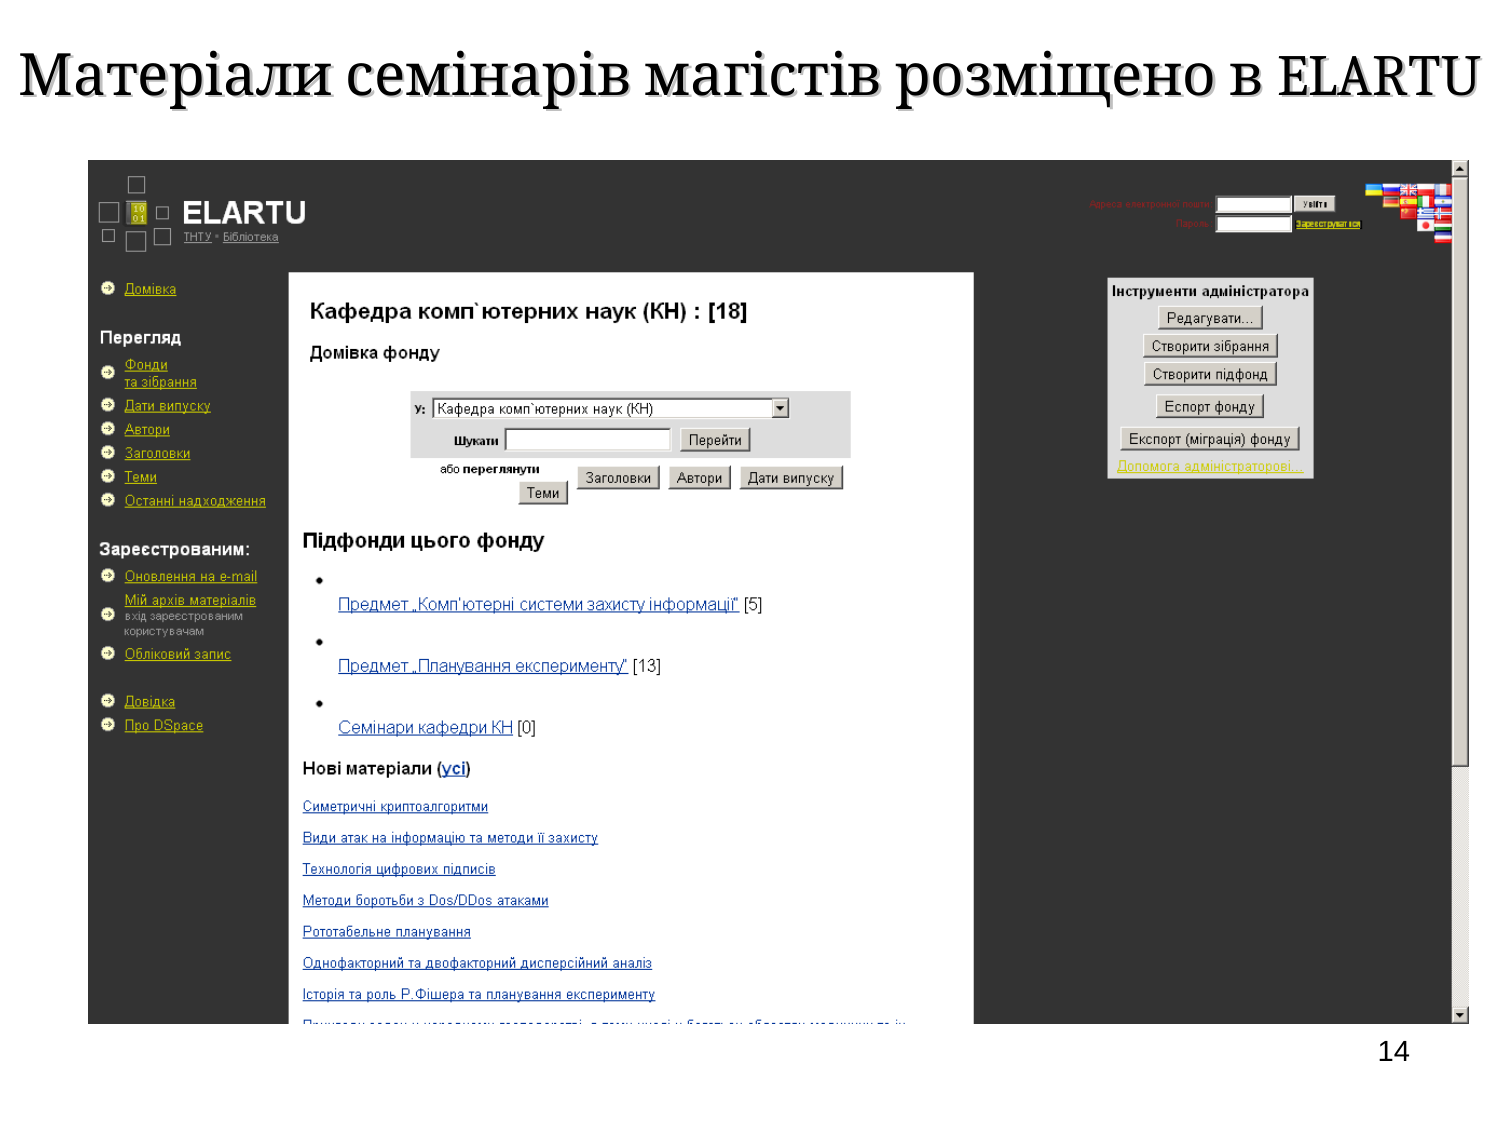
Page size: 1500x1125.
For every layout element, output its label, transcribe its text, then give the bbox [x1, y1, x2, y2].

picture [88, 160, 1469, 1024]
text_box Матеріали семінарів магістів розміщено в ELARTU [0, 7, 1500, 115]
